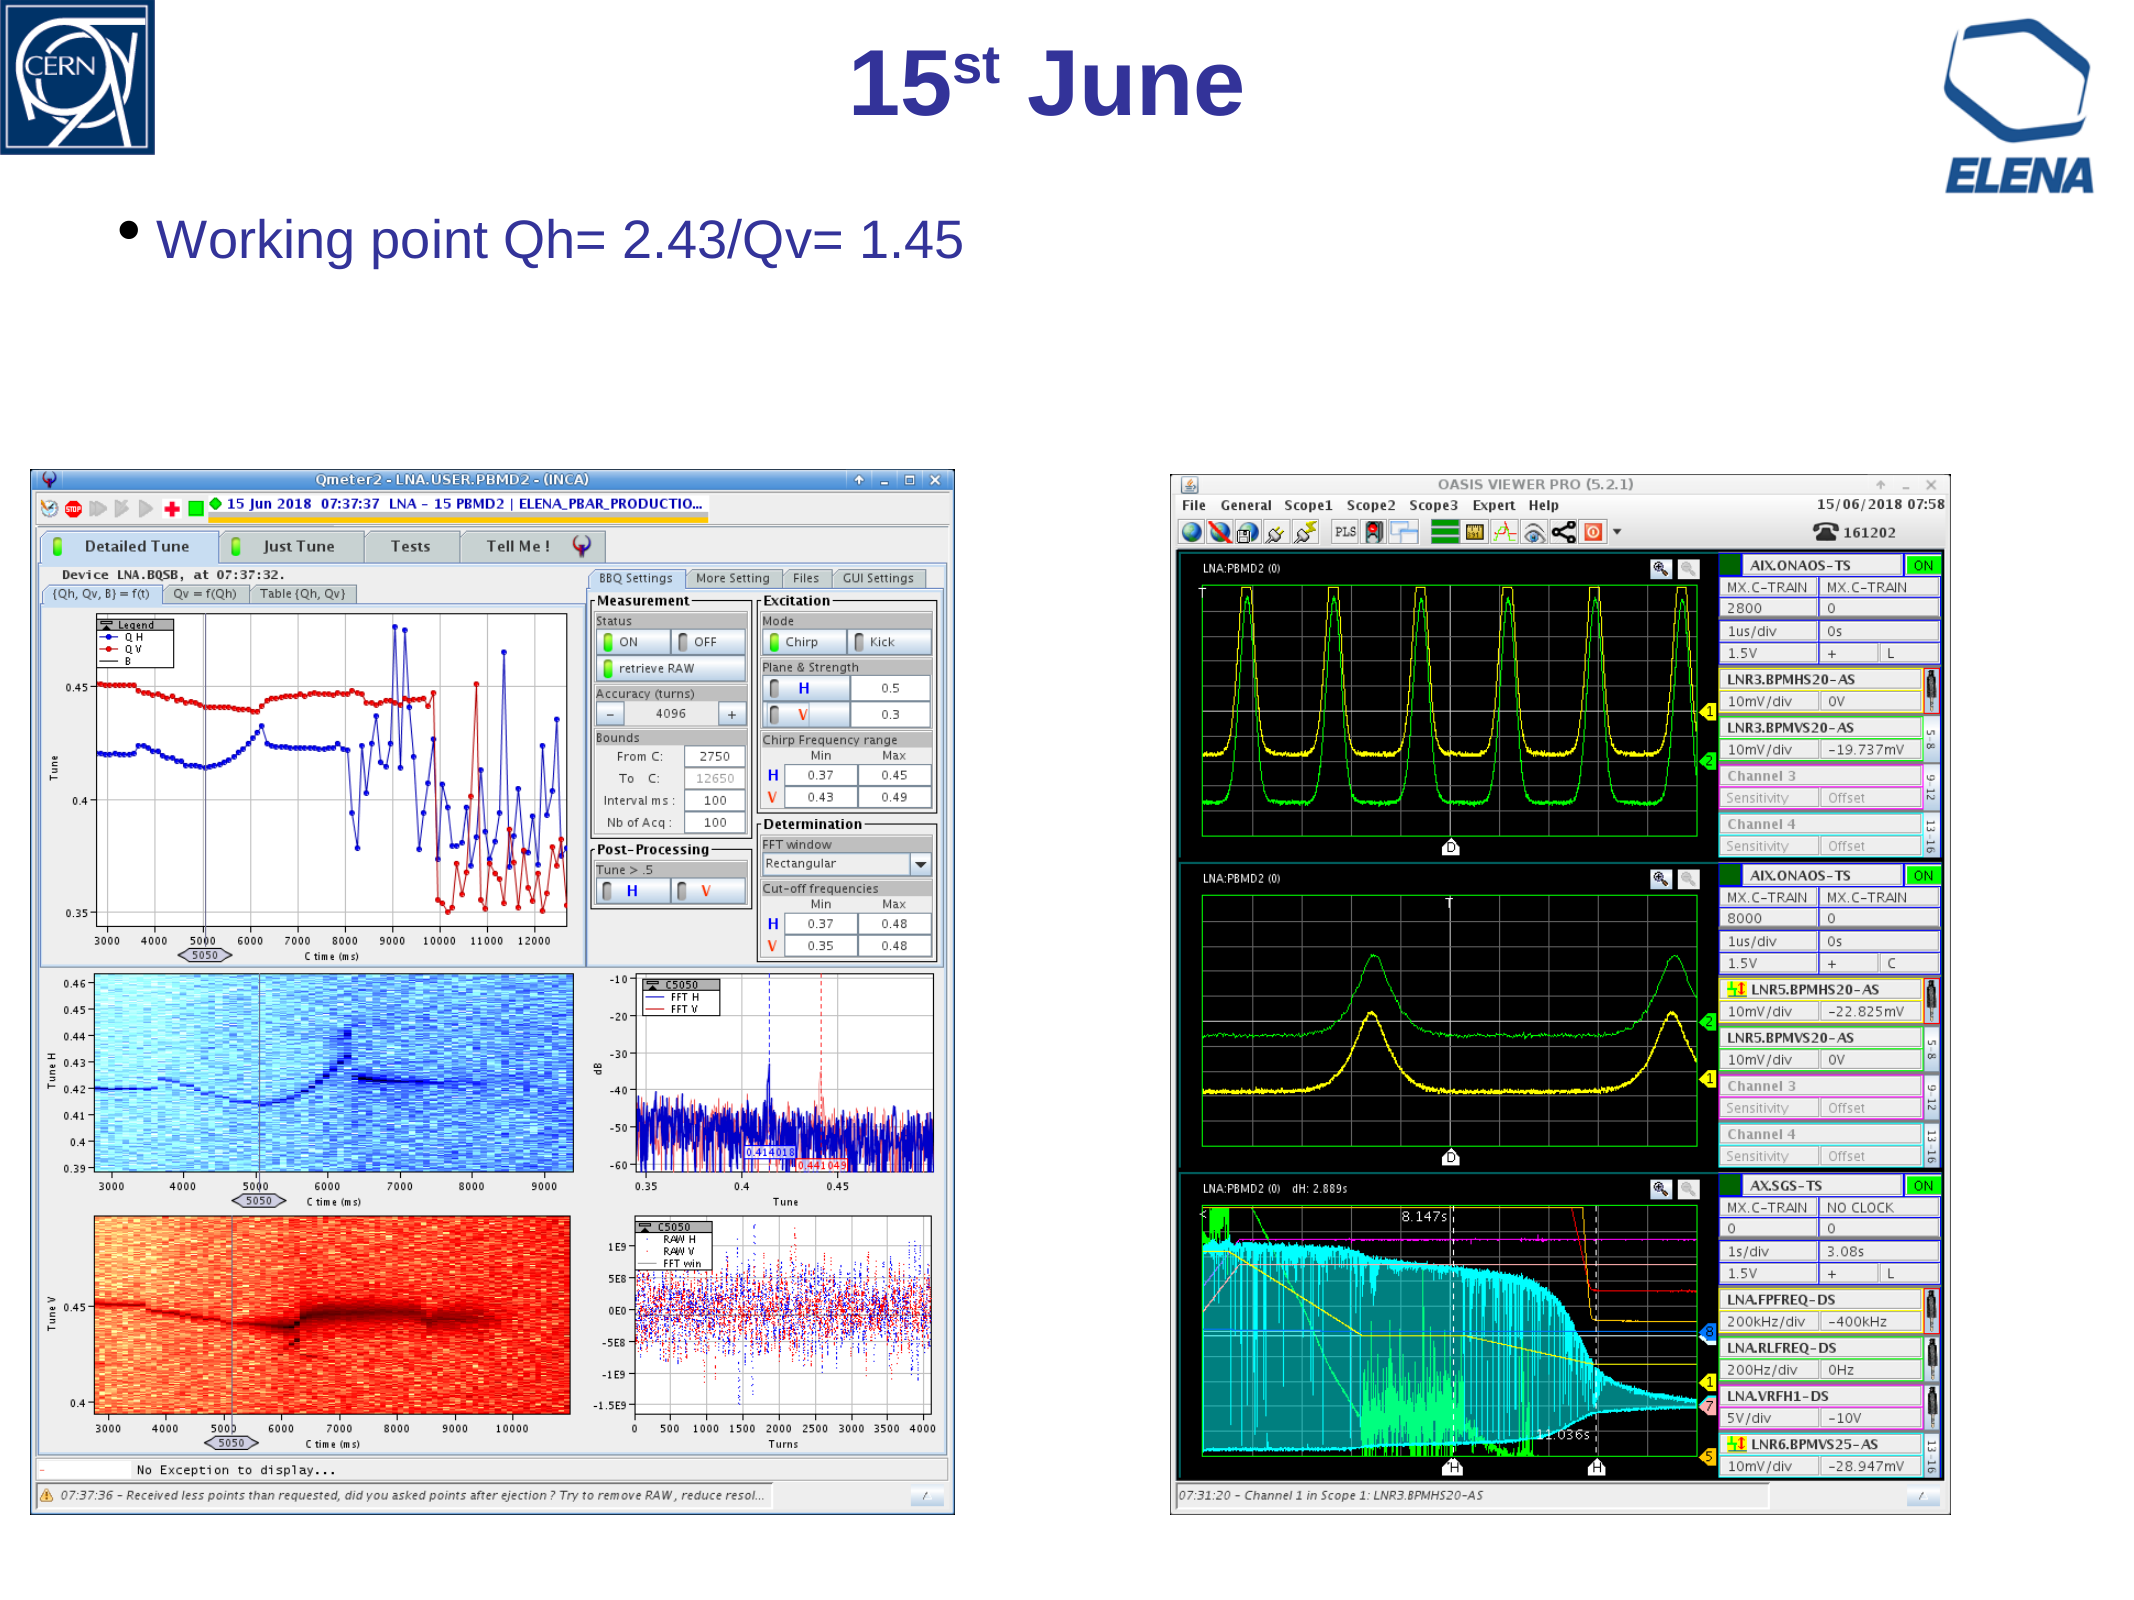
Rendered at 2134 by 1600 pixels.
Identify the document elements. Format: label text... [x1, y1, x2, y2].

picture [1170, 474, 1951, 1516]
text_box Working point Qh= 2.43/Qv= 1.45 [105, 197, 2046, 496]
picture [1924, 10, 2117, 206]
picture [30, 469, 955, 1516]
picture [0, 0, 155, 155]
title 15st June [189, 5, 1906, 151]
